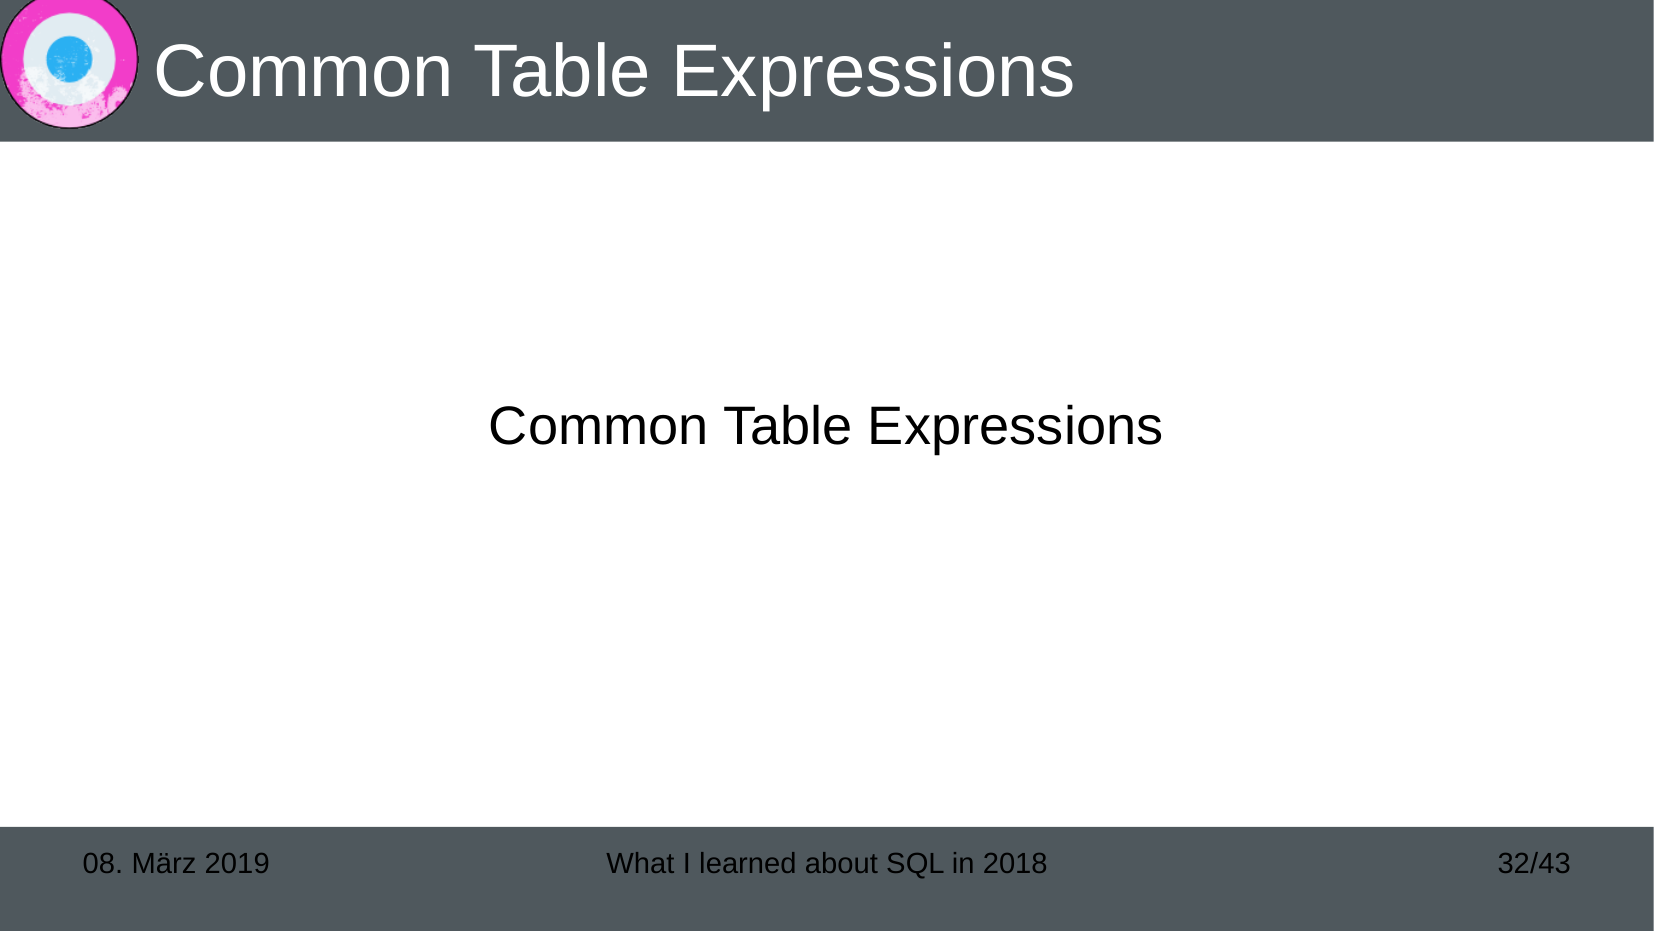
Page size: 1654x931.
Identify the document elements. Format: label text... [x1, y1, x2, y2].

picture [0, 0, 228, 148]
list Common Table Expressions [82, 141, 1571, 815]
title Common Table Expressions [153, 5, 1654, 136]
